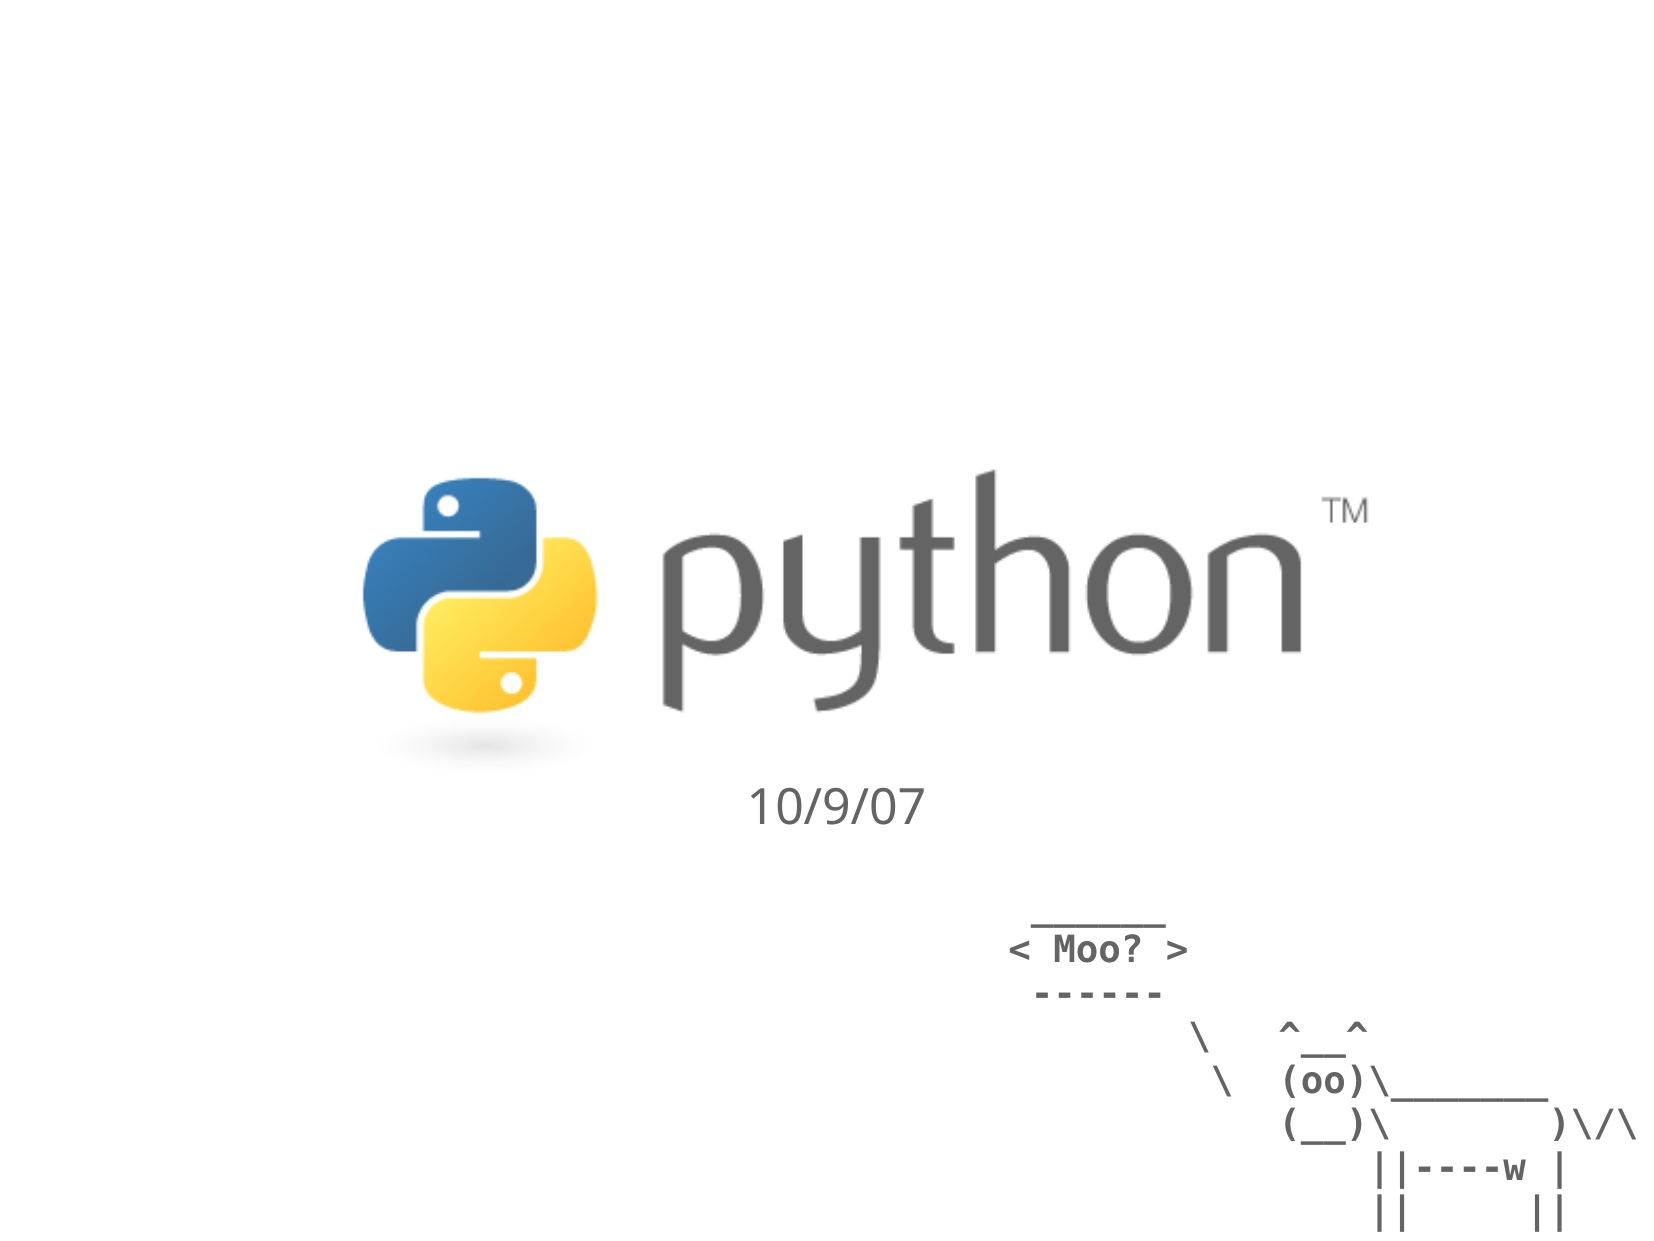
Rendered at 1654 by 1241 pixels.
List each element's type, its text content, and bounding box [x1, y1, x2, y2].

text_box ______ < Moo? > ------ \ ^__^ \ (oo)\_______ (__)\ )\/\ ||----w | || || [993, 877, 1654, 1241]
text_box 10/9/07 [721, 763, 952, 850]
picture [197, 409, 1466, 838]
